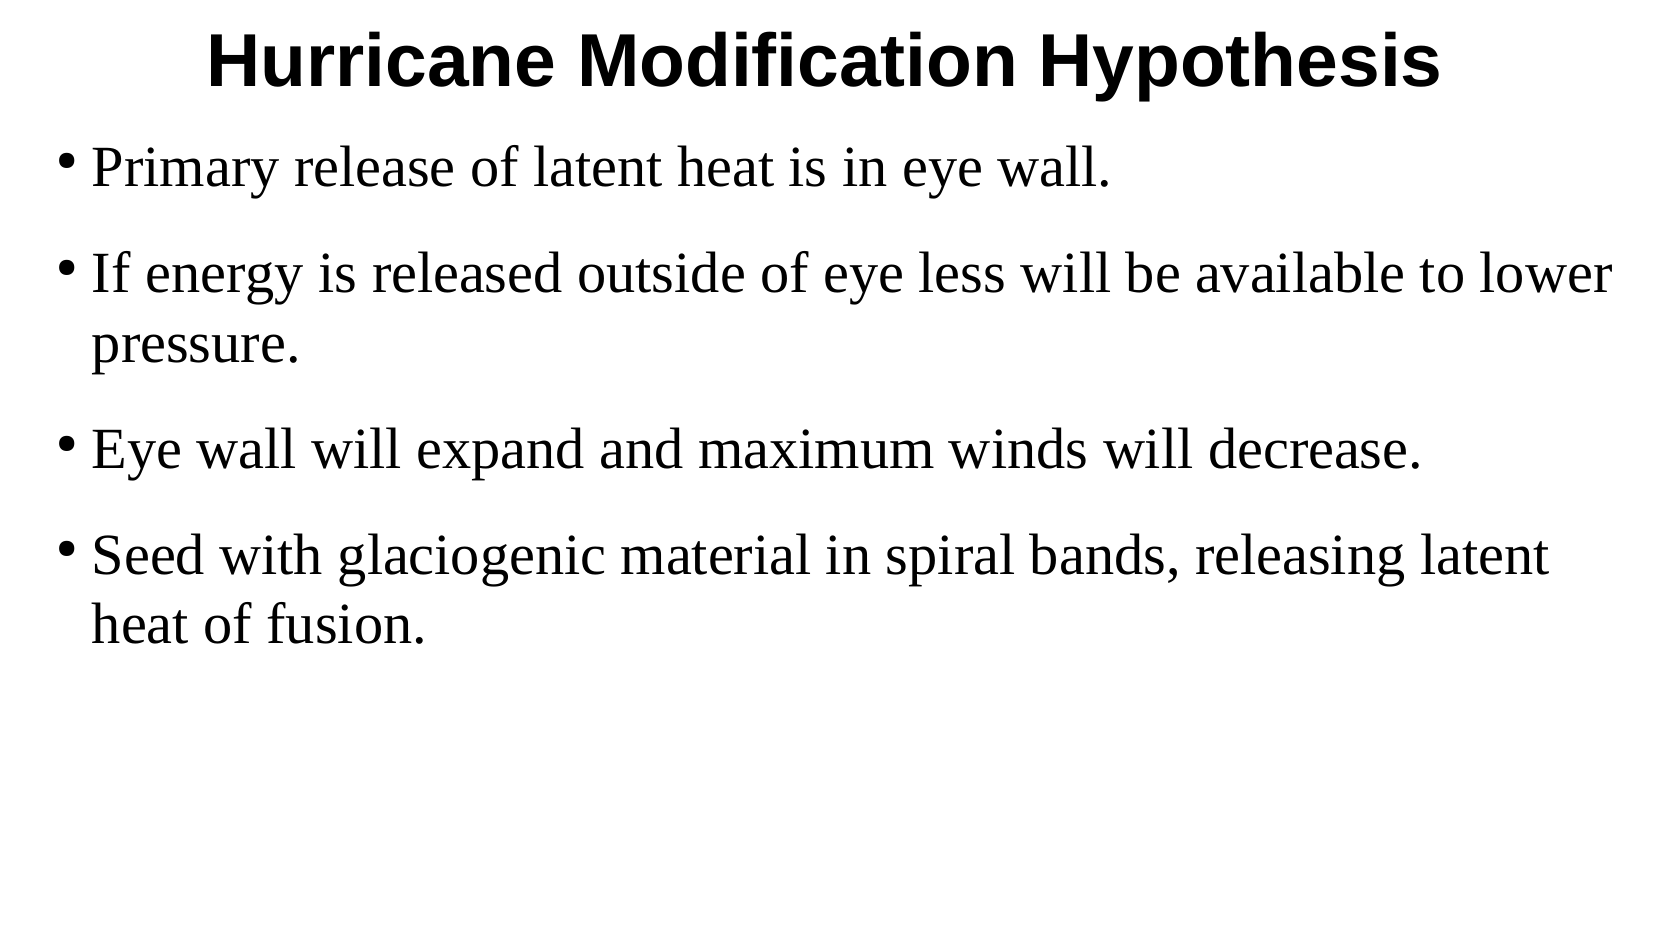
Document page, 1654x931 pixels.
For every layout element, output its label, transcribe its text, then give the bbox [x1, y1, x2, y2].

text_box Primary release of latent heat is in eye wall. If energy is released outside of eye less will be available to lower pressure. Eye wall will expand and maximum winds will decrease. Seed with glaciogenic material in spiral bands, releasing latent heat of fusion. [27, 120, 1642, 664]
title Hurricane Modification Hypothesis [0, 5, 1654, 107]
